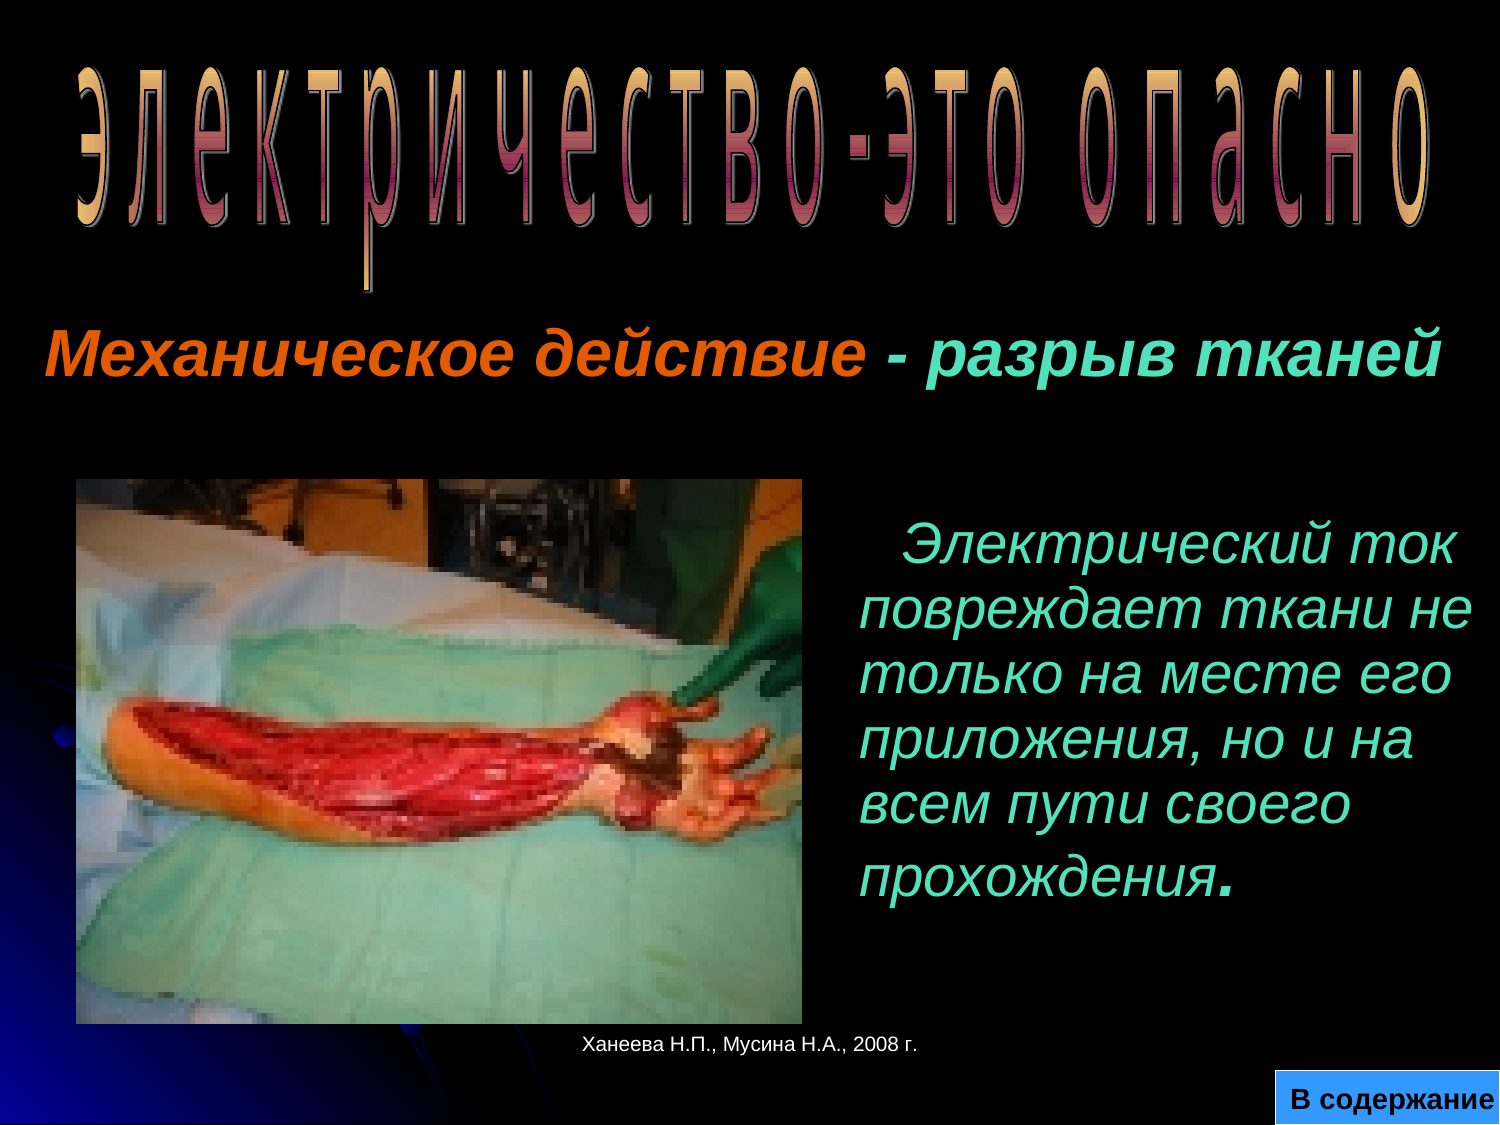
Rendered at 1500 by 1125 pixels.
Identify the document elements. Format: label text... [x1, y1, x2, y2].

text_box электричество-это опасно [621, 66, 649, 226]
text_box электричество-это опасно [1078, 66, 1115, 226]
text_box В содержание [1275, 1070, 1500, 1125]
list Электрический ток повреждает ткани не только на месте его приложения, но и на всем пути своего прохождения. [844, 503, 1500, 988]
text_box электричество-это опасно [1325, 69, 1359, 223]
text_box электричество-это опасно [496, 69, 529, 223]
text_box электричество-это опасно [76, 66, 107, 226]
text_box электричество-это опасно [193, 66, 227, 226]
text_box электричество-это опасно [363, 66, 397, 291]
text_box Механическое действие - разрыв тканей [29, 302, 1459, 398]
text_box электричество-это опасно [428, 69, 463, 223]
picture [76, 479, 802, 1024]
text_box электричество-это опасно [934, 69, 966, 223]
text_box электричество-это опасно [307, 69, 339, 223]
text_box электричество-это опасно [1271, 66, 1300, 226]
text_box электричество-это опасно [725, 69, 758, 223]
text_box электричество-это опасно [785, 66, 821, 226]
text_box электричество-это опасно [883, 66, 914, 226]
text_box электричество-это опасно [1391, 66, 1427, 226]
text_box электричество-это опасно [1210, 66, 1242, 226]
text_box электричество-это опасно [986, 66, 1022, 226]
text_box электричество-это опасно [560, 66, 593, 226]
text_box электричество-это опасно [1146, 69, 1179, 223]
text_box электричество-это опасно [256, 69, 288, 223]
text_box электричество-это опасно [127, 69, 163, 225]
text_box электричество-это опасно [669, 69, 701, 223]
